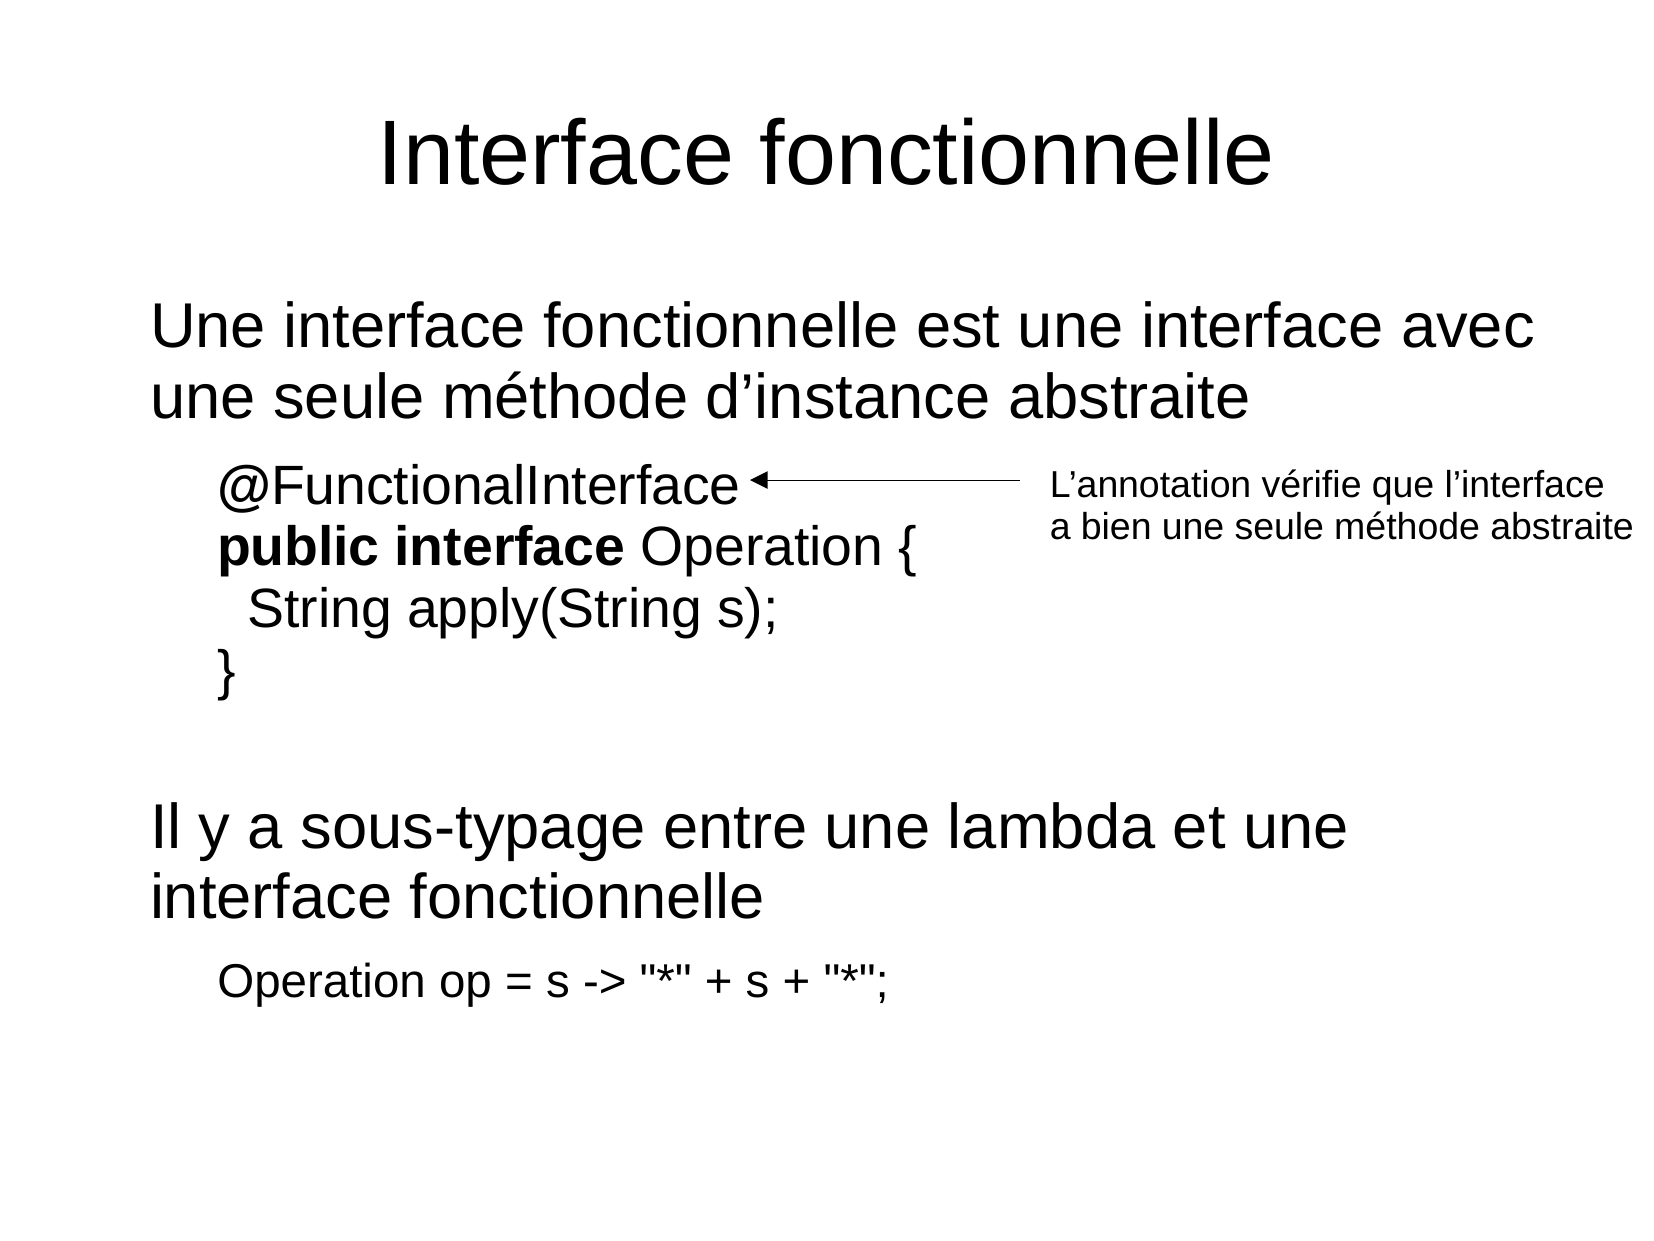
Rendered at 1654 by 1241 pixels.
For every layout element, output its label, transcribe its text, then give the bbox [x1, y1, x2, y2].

title Interface fonctionnelle [82, 49, 1571, 257]
text_box L’annotation vérifie que l’interface a bien une seule méthode abstraite [1035, 456, 1649, 556]
list Une interface fonctionnelle est une interface avec une seule méthode d’instance abstraite @FunctionalInterface public interface Operation { String apply(String s); } Il y a sous-typage entre une lambda et une interface fonctionnelle Operation op = s -> "*" + s + "*"; [82, 290, 1571, 1010]
